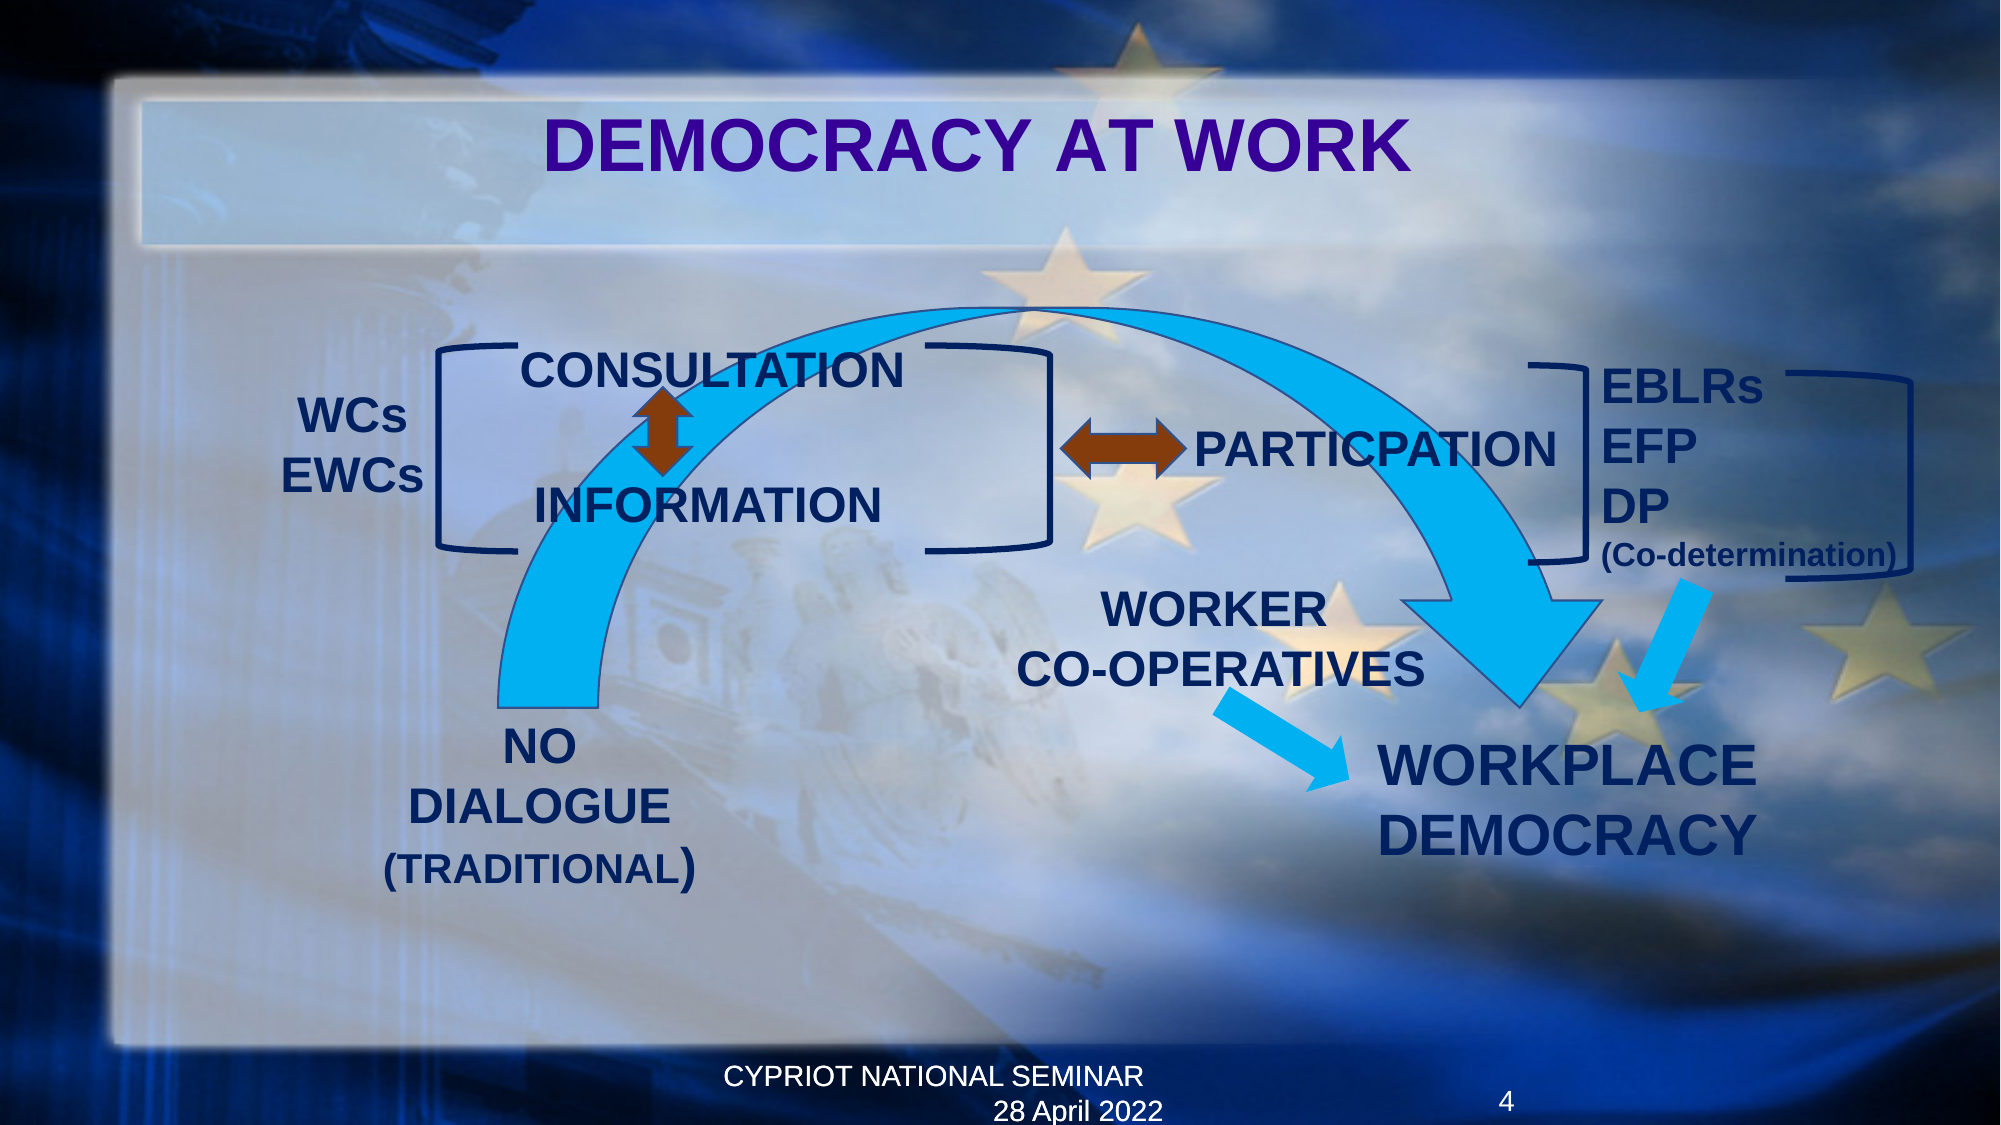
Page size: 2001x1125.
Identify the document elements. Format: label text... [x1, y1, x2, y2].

text_box [1213, 688, 1349, 791]
text_box WORKER CO-OPERATIVES [992, 569, 1451, 706]
text_box [1060, 419, 1186, 478]
text_box [824, 307, 1407, 409]
text_box [1387, 485, 1602, 708]
text_box DEMOCRACY AT WORK [527, 89, 1536, 241]
text_box INFORMATION [475, 465, 941, 541]
text_box WCs EWCs [253, 375, 435, 512]
text_box [498, 541, 643, 706]
text_box WORKPLACE DEMOCRACY [1357, 719, 1778, 877]
text_box WCs EWCs [442, 375, 452, 512]
text_box [1619, 579, 1713, 712]
text_box [597, 387, 764, 476]
text_box CONSULTATION [495, 330, 929, 407]
text_box PARTICPATION [1167, 409, 1582, 485]
text_box [1483, 1050, 1901, 1125]
text_box NO DIALOGUE (TRADITIONAL) [232, 706, 848, 904]
text_box CYPRIOT NATIONAL SEMINAR 28 April 2022 [708, 1050, 1342, 1125]
text_box EBLRs EFP DP (Co-determination) [1585, 345, 1930, 583]
